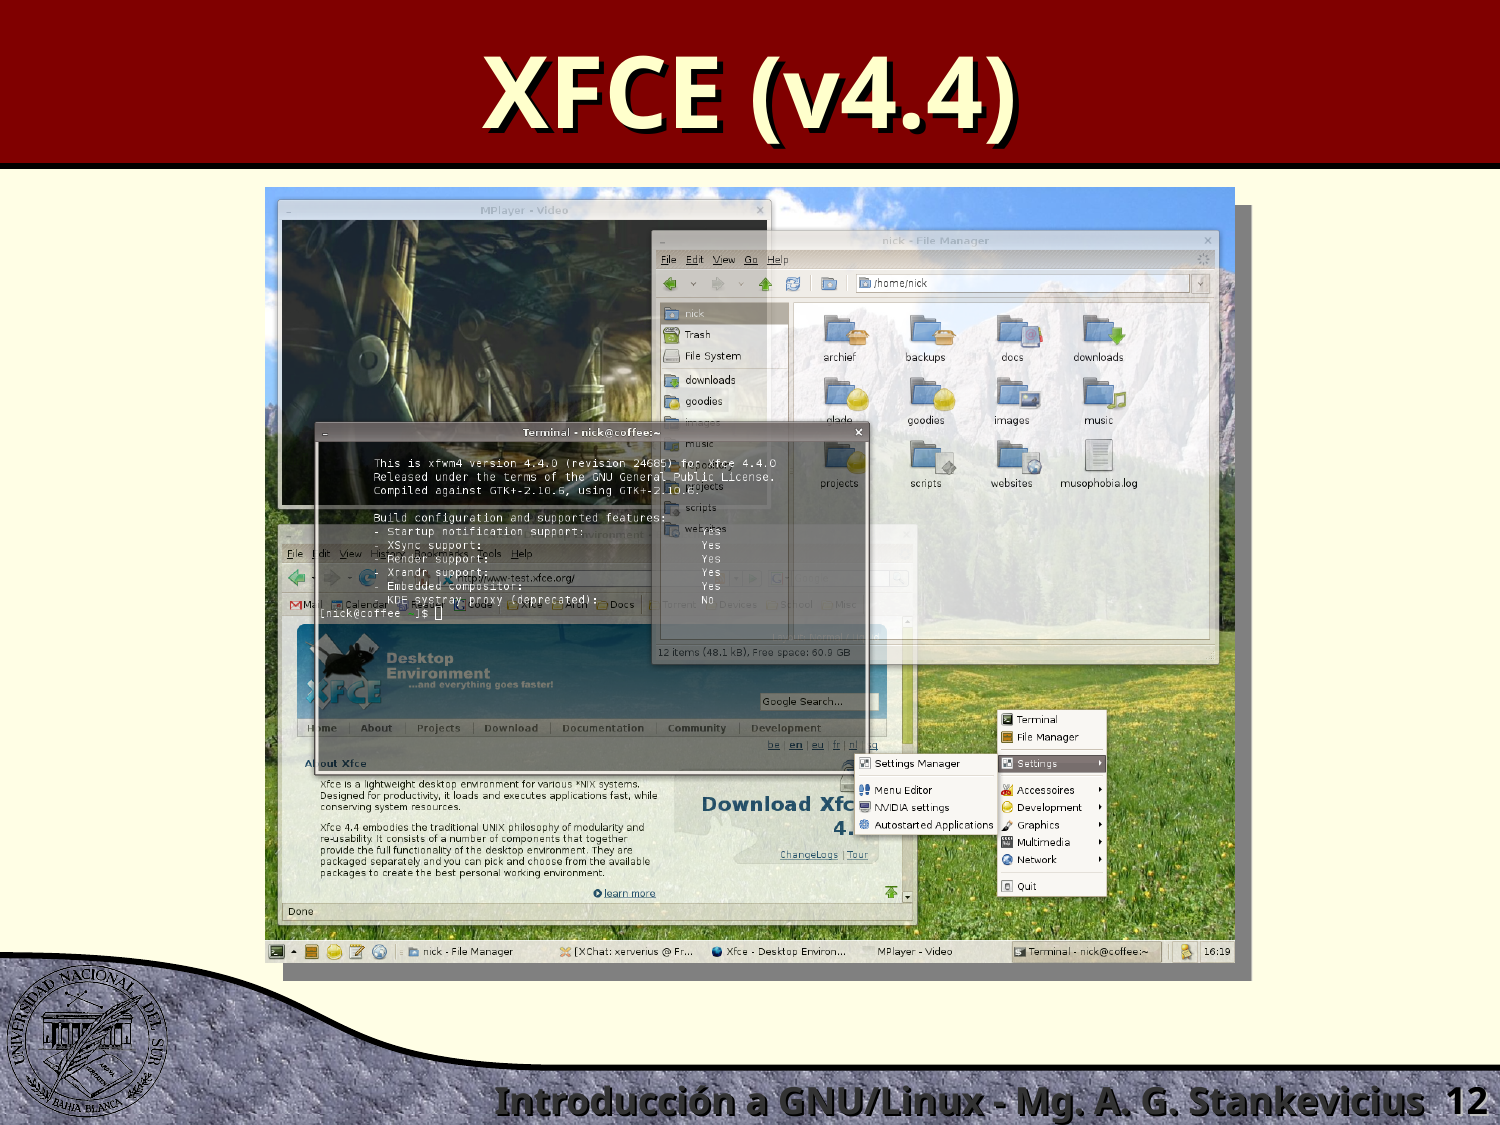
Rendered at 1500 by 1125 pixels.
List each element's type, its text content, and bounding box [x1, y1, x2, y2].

picture [265, 187, 1235, 963]
picture [0, 956, 1500, 1125]
title XFCE (v4.4) [15, 12, 1485, 153]
picture [1059, 1100, 1065, 1110]
